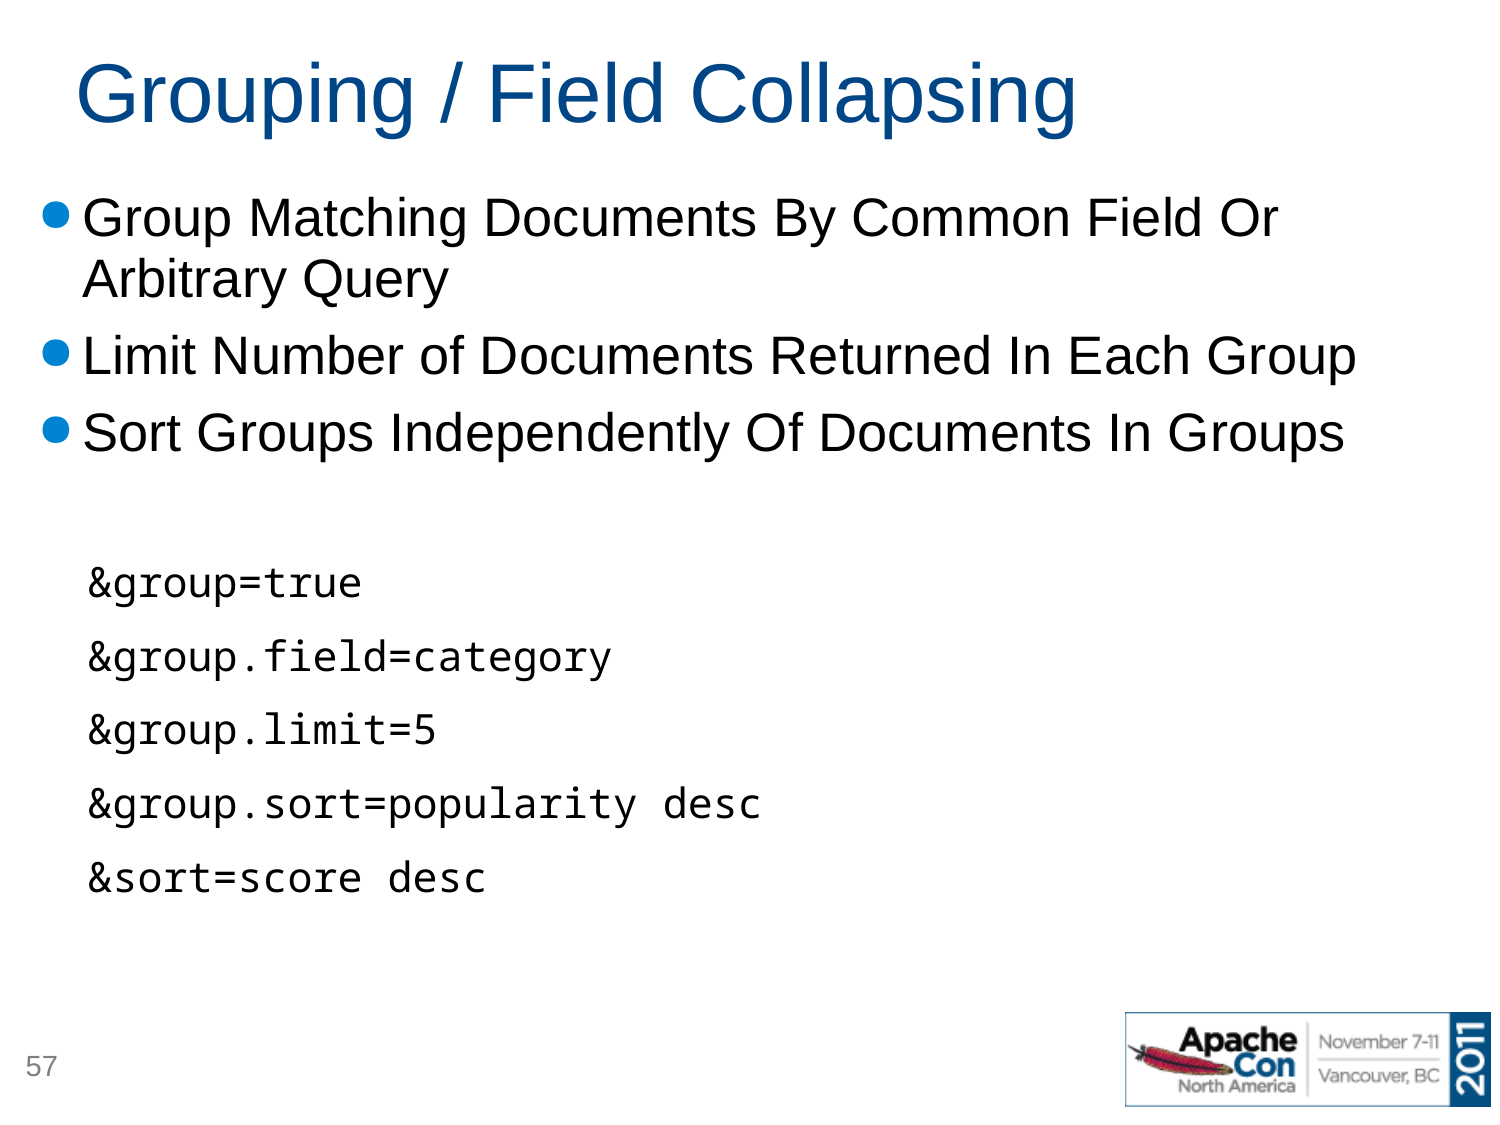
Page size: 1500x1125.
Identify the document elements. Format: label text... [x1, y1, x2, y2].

list Group Matching Documents By Common Field Or Arbitrary Query Limit Number of Documents Returned In Each Group Sort Groups Independently Of Documents In Groups &group=true &group.field=category &group.limit=5 &group.sort=popularity desc &sort=score desc [37, 187, 1463, 991]
picture [1125, 1012, 1491, 1107]
title Grouping / Field Collapsing [75, 7, 1425, 181]
